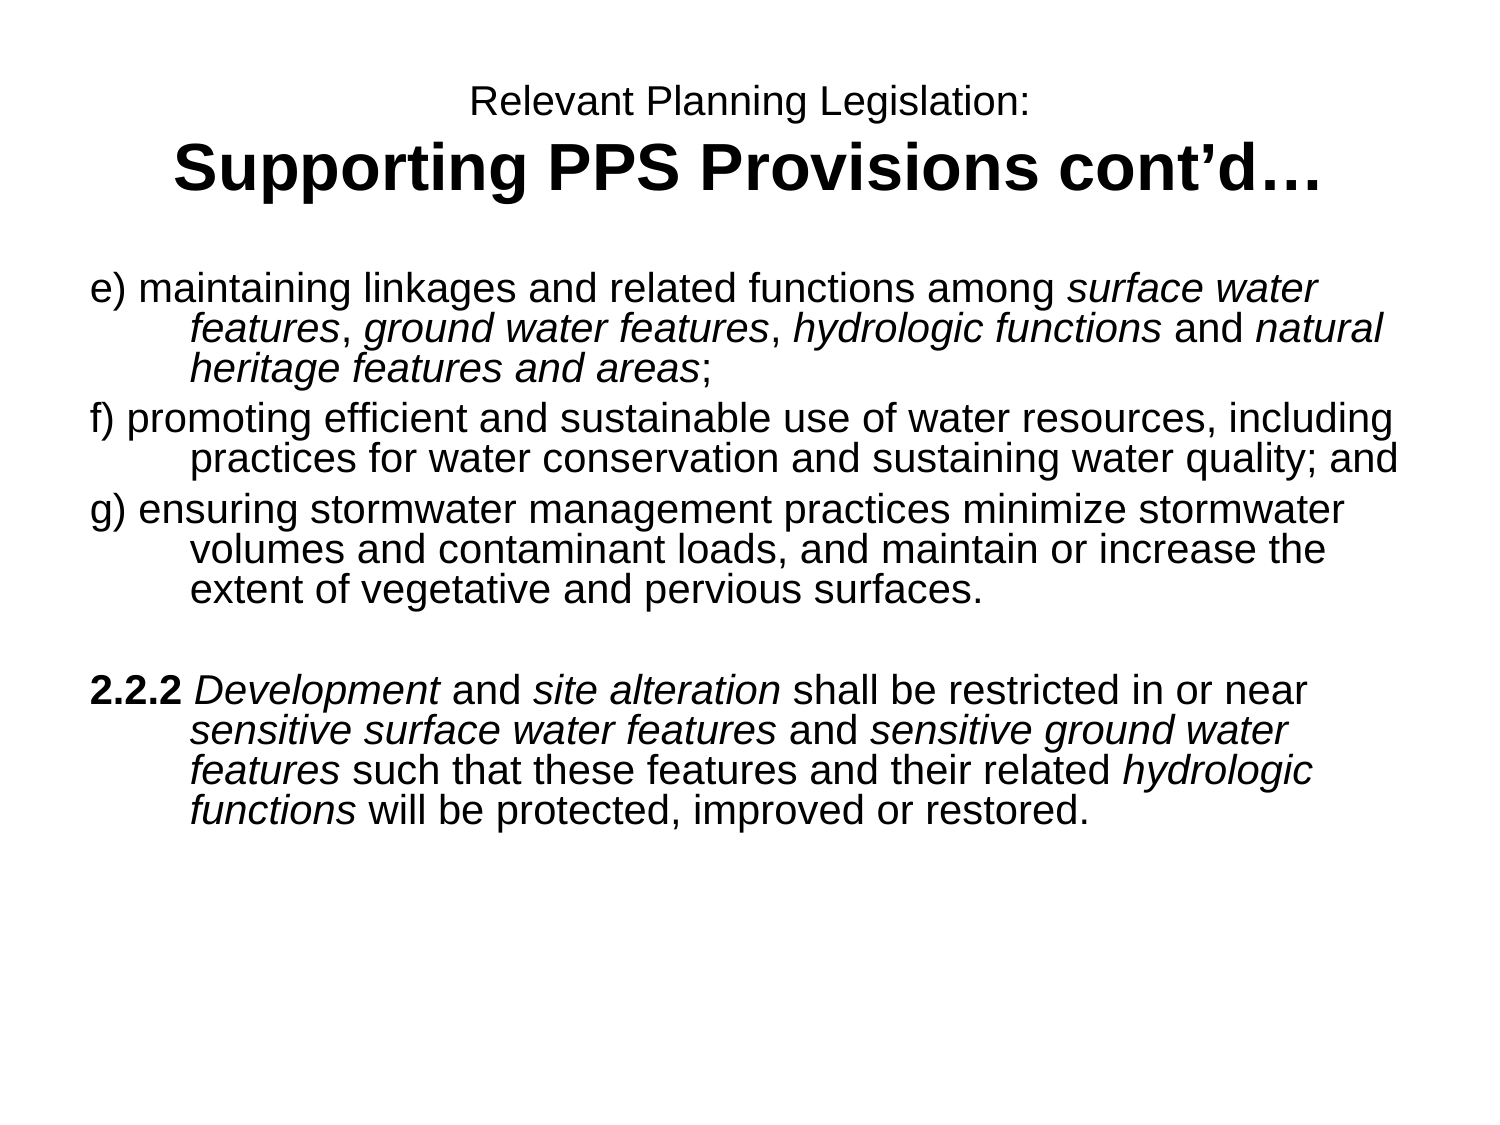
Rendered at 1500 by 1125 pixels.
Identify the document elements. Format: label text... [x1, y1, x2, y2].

title Relevant Planning Legislation: Supporting PPS Provisions cont’d… [75, 45, 1426, 233]
list e) maintaining linkages and related functions among surface water features, ground water features, hydrologic functions and natural heritage features and areas; f) promoting efficient and sustainable use of water resources, including practices for water conservation and sustaining water quality; and g) ensuring stormwater management practices minimize stormwater volumes and contaminant loads, and maintain or increase the extent of vegetative and pervious surfaces. 2.2.2 Development and site alteration shall be restricted in or near sensitive surface water features and sensitive ground water features such that these features and their related hydrologic functions will be protected, improved or restored. [75, 262, 1426, 1005]
